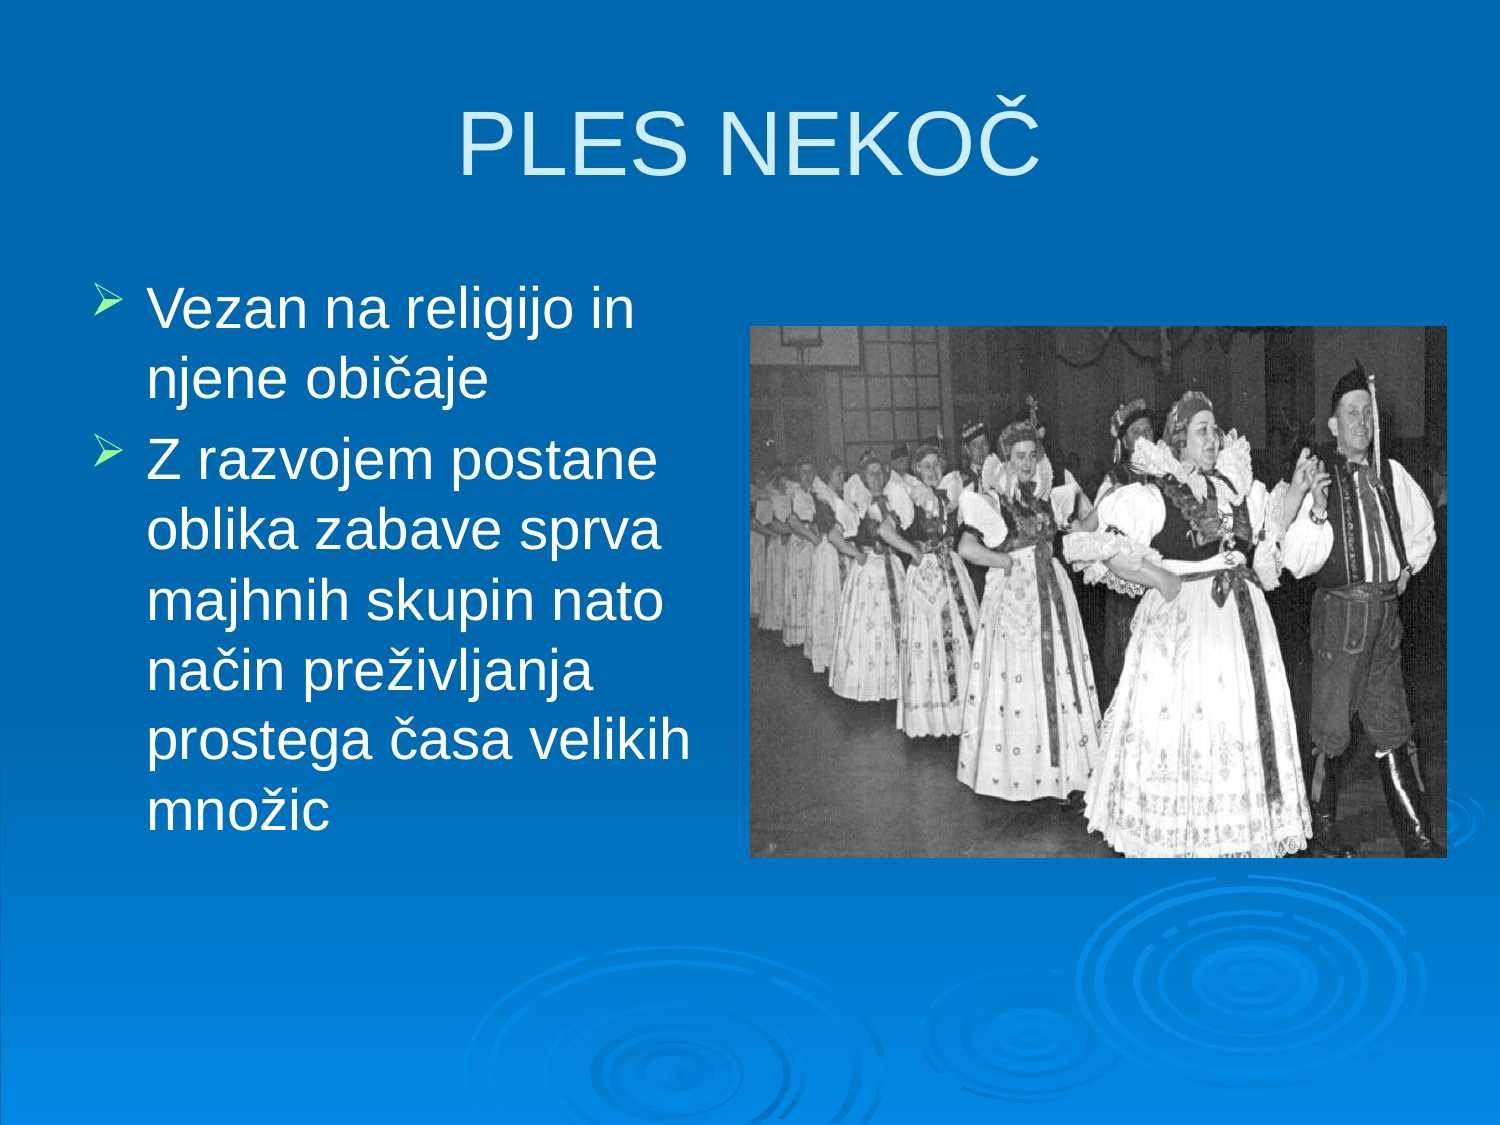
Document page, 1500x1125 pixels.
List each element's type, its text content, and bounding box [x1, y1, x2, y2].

title PLES NEKOČ [75, 45, 1425, 233]
list Vezan na religijo in njene običaje Z razvojem postane oblika zabave sprva majhnih skupin nato način preživljanja prostega časa velikih množic [75, 262, 738, 1005]
picture [750, 262, 1447, 858]
